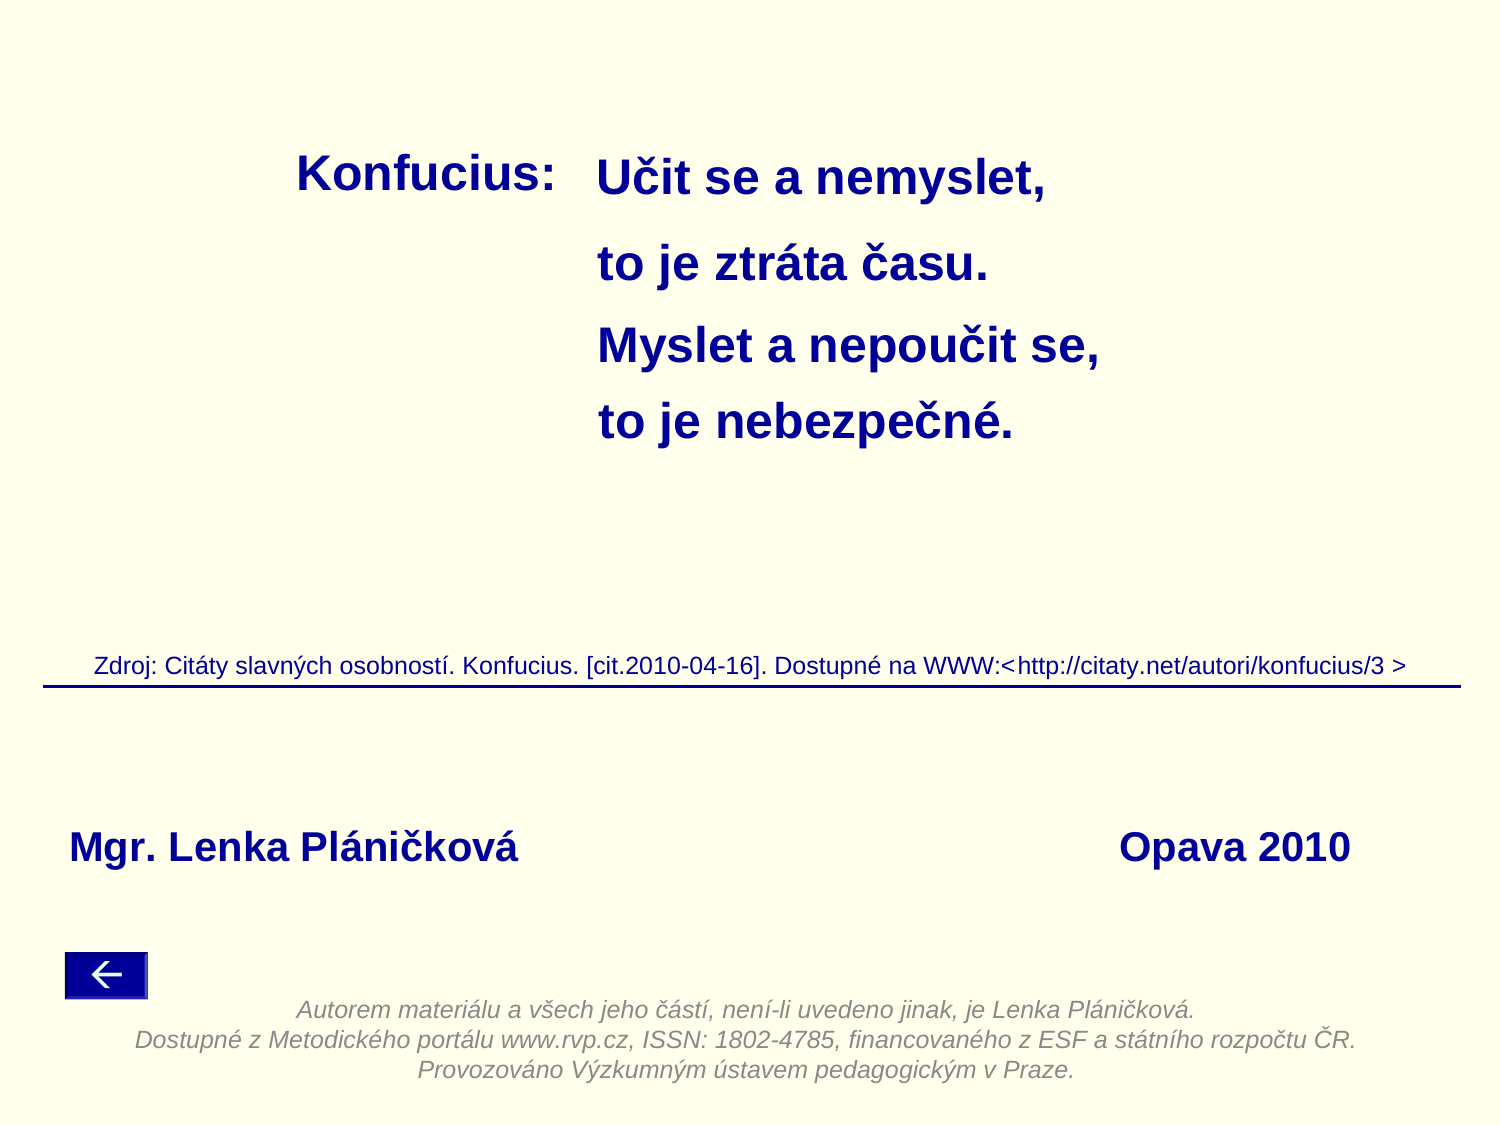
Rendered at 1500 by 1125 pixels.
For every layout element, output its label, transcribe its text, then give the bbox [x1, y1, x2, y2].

text_box to je nebezpečné. [583, 379, 1413, 459]
text_box Mgr. Lenka Pláničková Opava 2010 [54, 800, 1462, 889]
text_box Autorem materiálu a všech jeho částí, není-li uvedeno jinak, je Lenka Pláničková. Dostupné z Metodického portálu www.rvp.cz, ISSN: 1802-4785, financovaného z ESF a státního rozpočtu ČR. Provozováno Výzkumným ústavem pedagogickým v Praze. [40, 997, 1454, 1080]
text_box Učit se a nemyslet, [581, 130, 1411, 219]
title Konfucius: [277, 123, 591, 218]
text_box Zdroj: Citáty slavných osobností. Konfucius. [cit.2010-04-16]. Dostupné na WWW:<http://citaty.net/autori/konfucius/3 > [40, 641, 1460, 688]
text_box to je ztráta času. [582, 219, 1412, 302]
text_box Myslet a nepoučit se, [582, 303, 1412, 383]
text_box  [68, 956, 144, 996]
